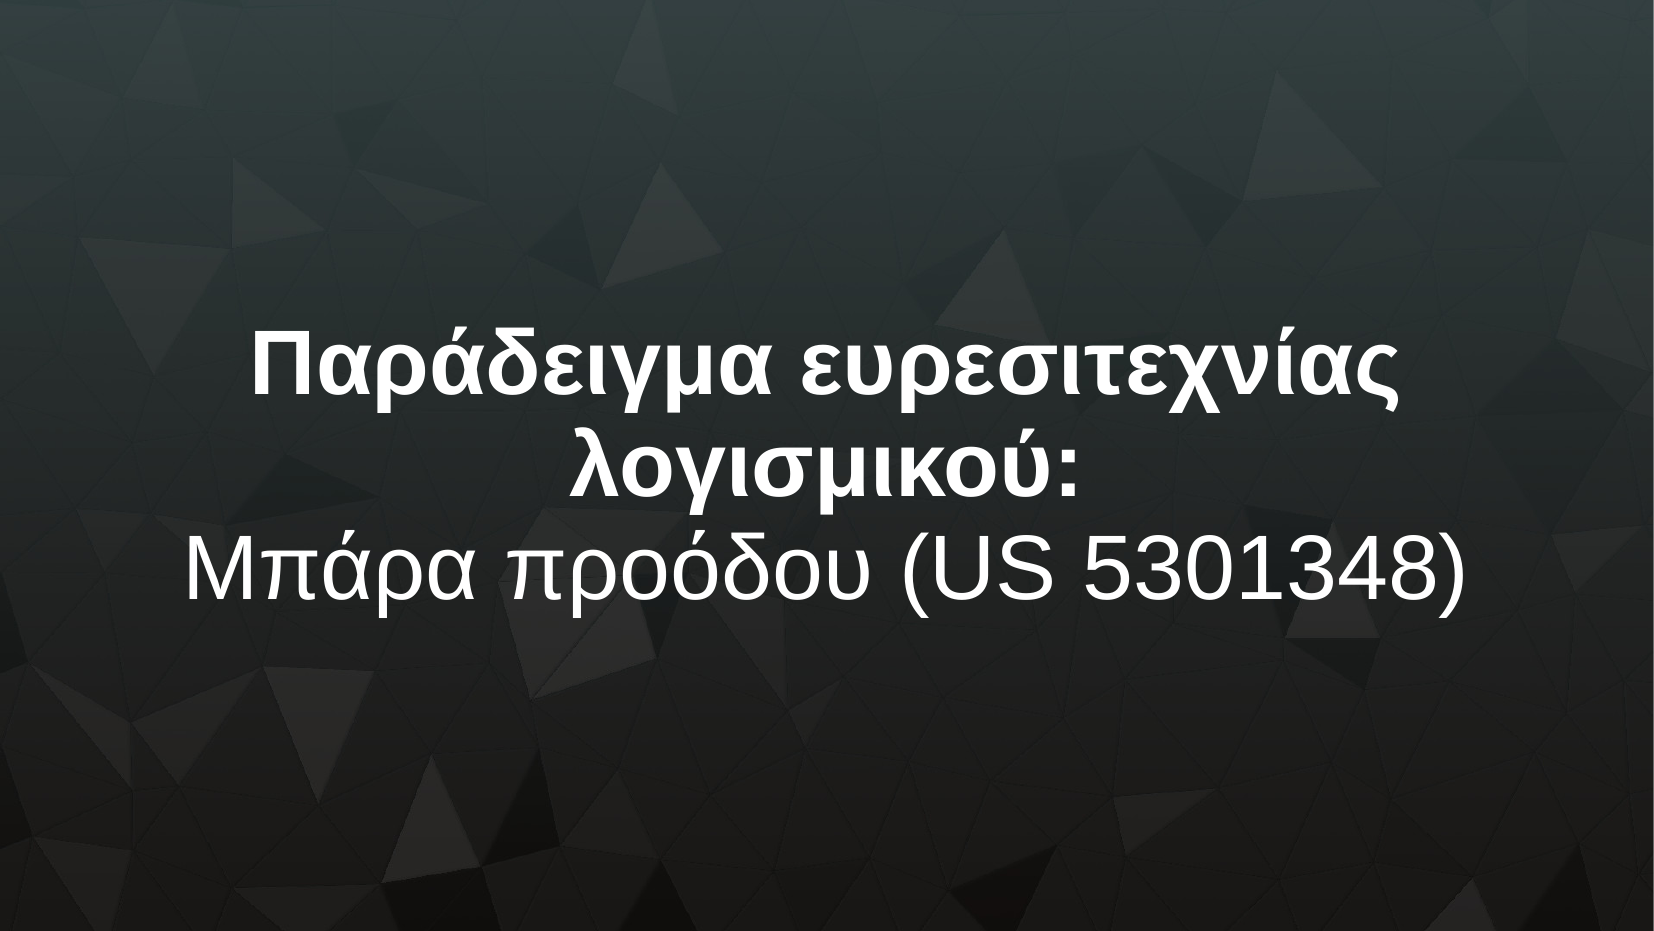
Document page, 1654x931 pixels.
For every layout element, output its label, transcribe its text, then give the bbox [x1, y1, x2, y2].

picture [0, 0, 1654, 931]
title Παράδειγμα ευρεσιτεχνίας λογισμικού: Μπάρα προόδου (US 5301348) [82, 311, 1571, 619]
